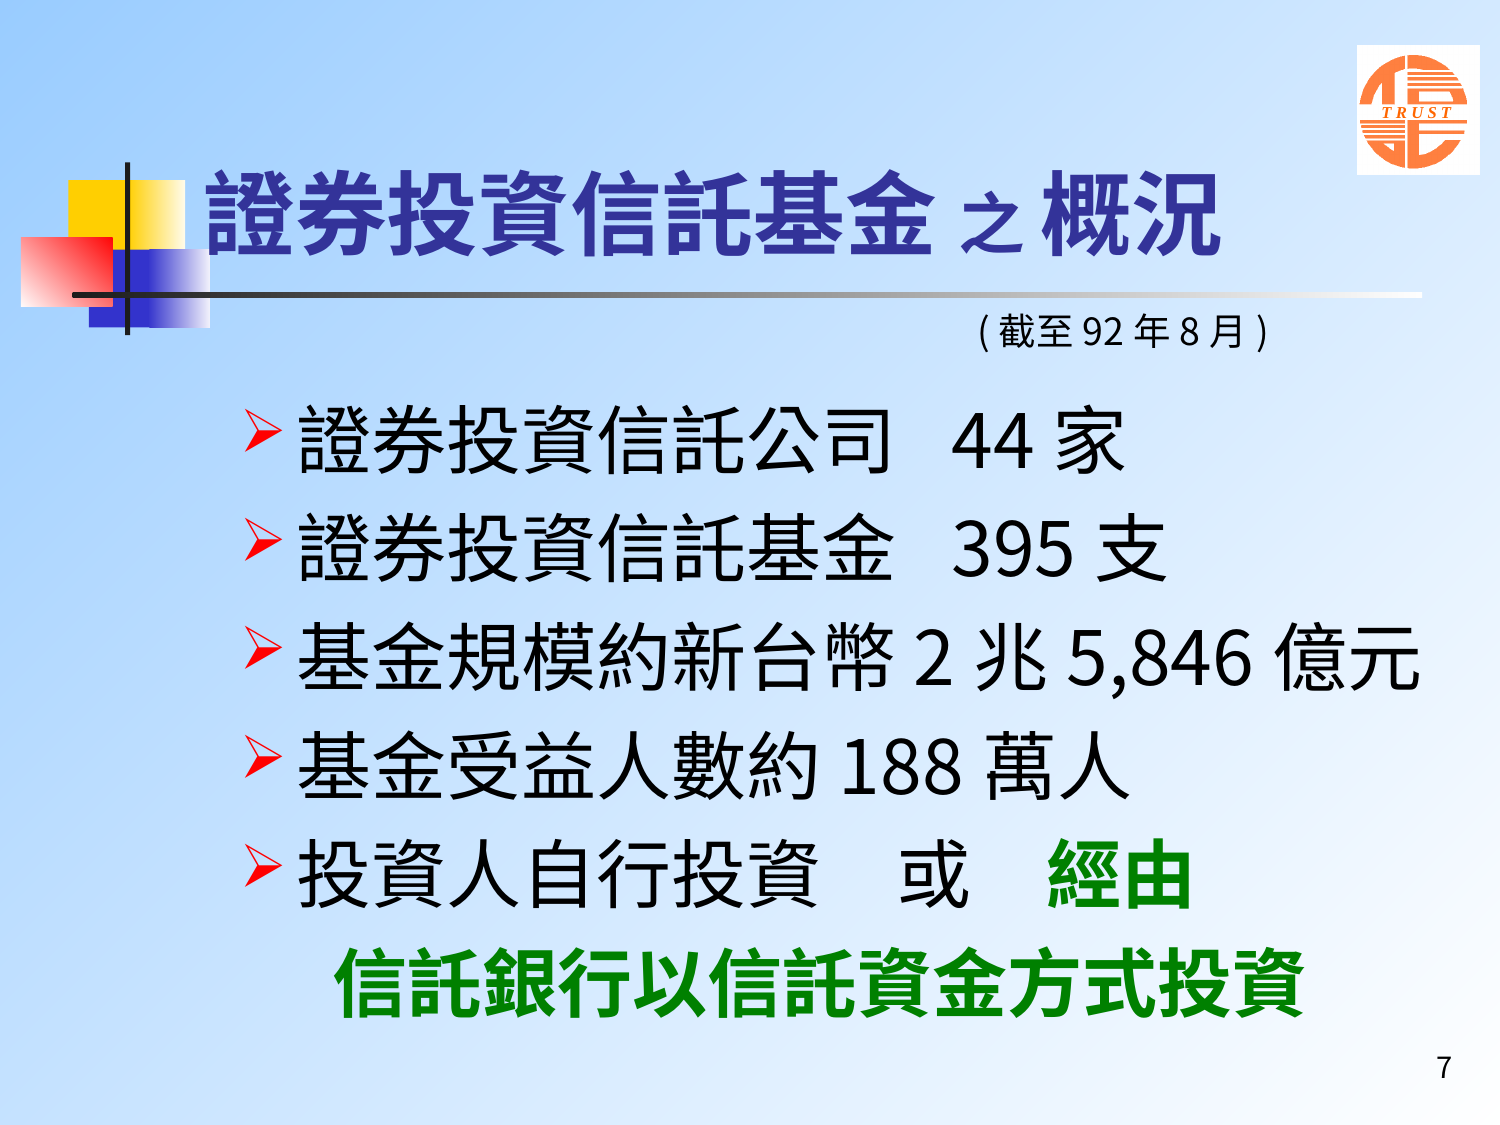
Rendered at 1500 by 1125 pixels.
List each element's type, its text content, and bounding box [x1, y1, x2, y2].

text_box T R U S T [1362, 96, 1470, 127]
list 證券投資信託公司 44家 證券投資信託基金 395支 基金規模約新台幣2兆5,846億元 基金受益人數約188萬人 投資人自行投資 或 經由 信託銀行以信託資金方式投資 [225, 385, 1500, 1061]
chart [1357, 45, 1480, 175]
text_box (截至92年8月) [962, 299, 1401, 361]
title 證券投資信託基金 之 概況 [188, 35, 1468, 276]
